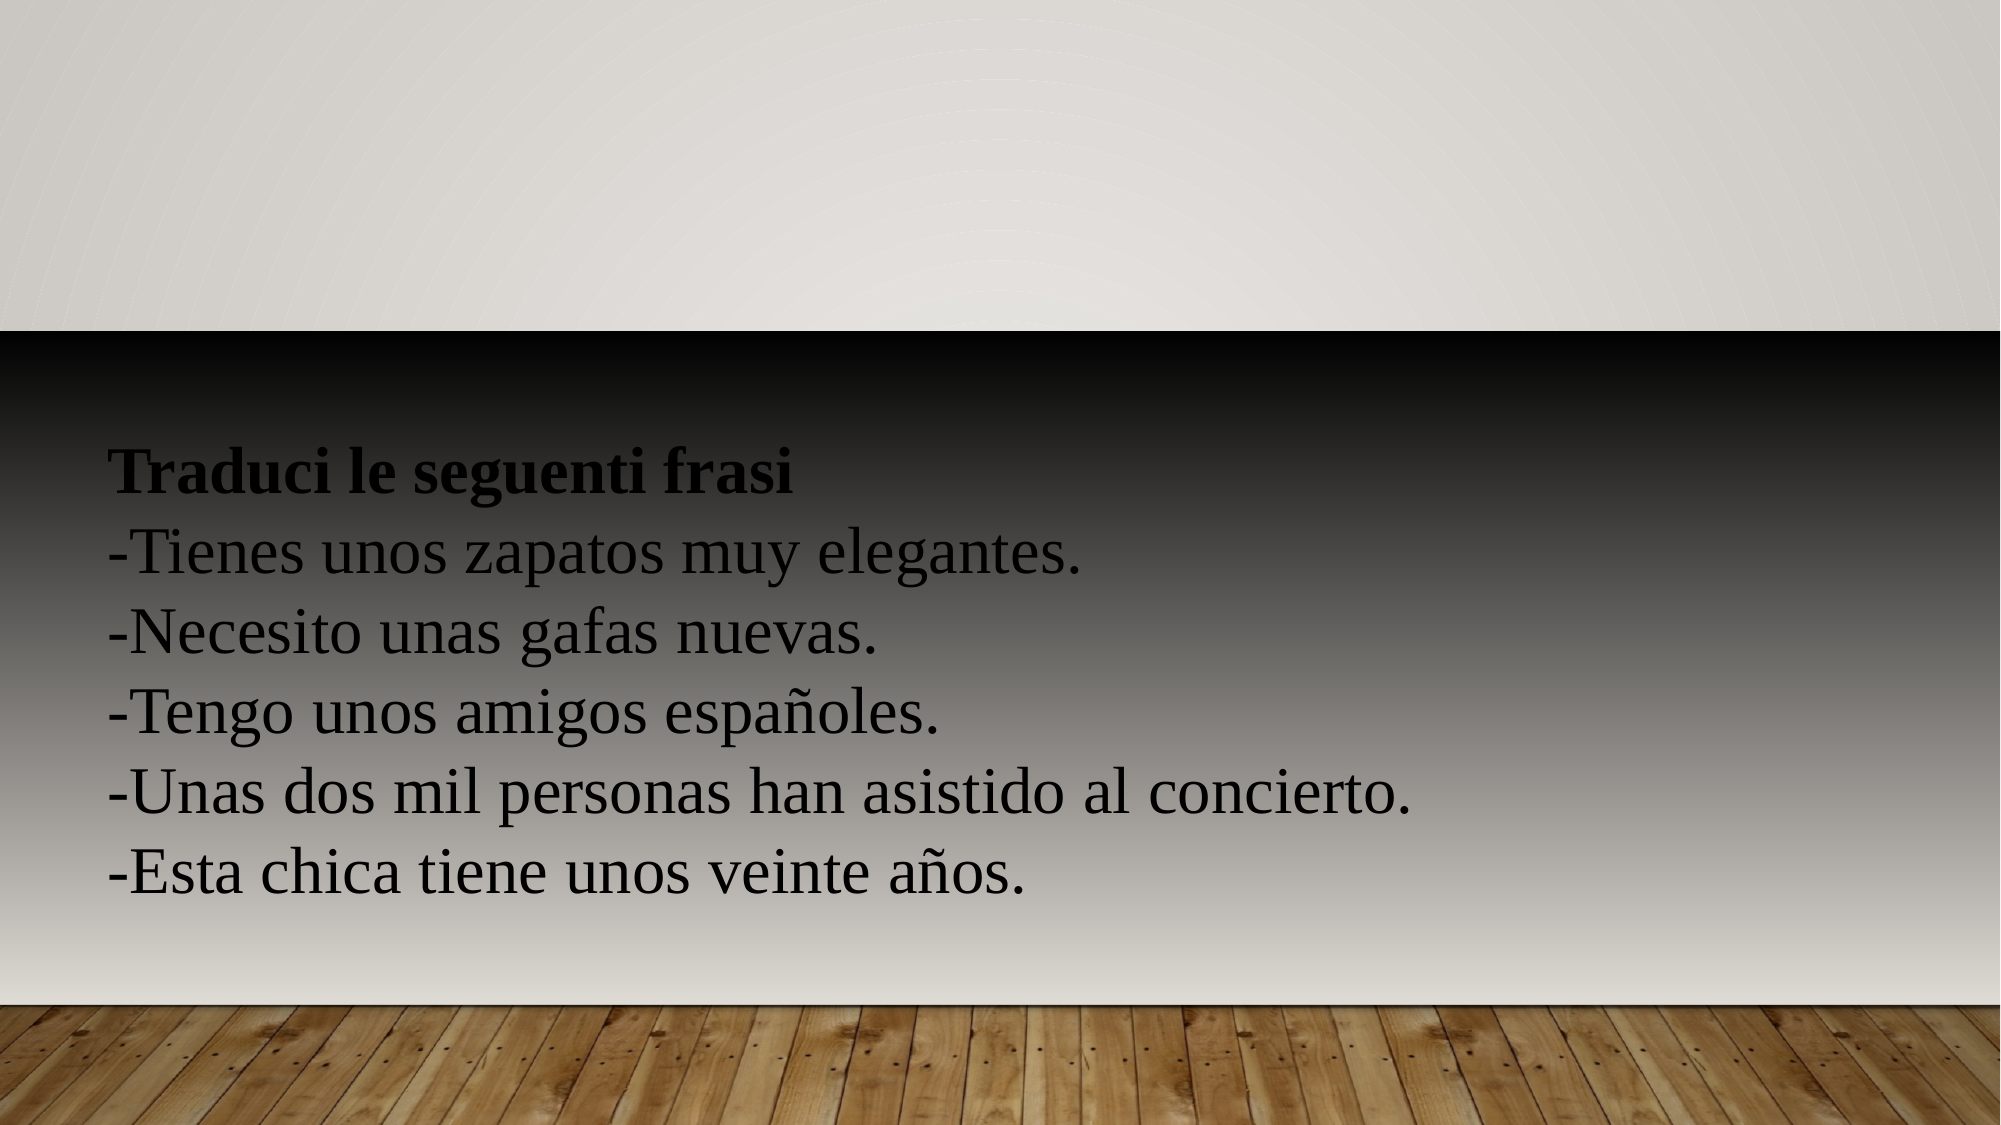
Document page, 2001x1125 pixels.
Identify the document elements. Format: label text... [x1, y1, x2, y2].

text_box Traduci le seguenti frasi -Tienes unos zapatos muy elegantes. -Necesito unas gafas nuevas. -Tengo unos amigos españoles. -Unas dos mil personas han asistido al concierto. -Esta chica tiene unos veinte años. [92, 419, 1797, 920]
